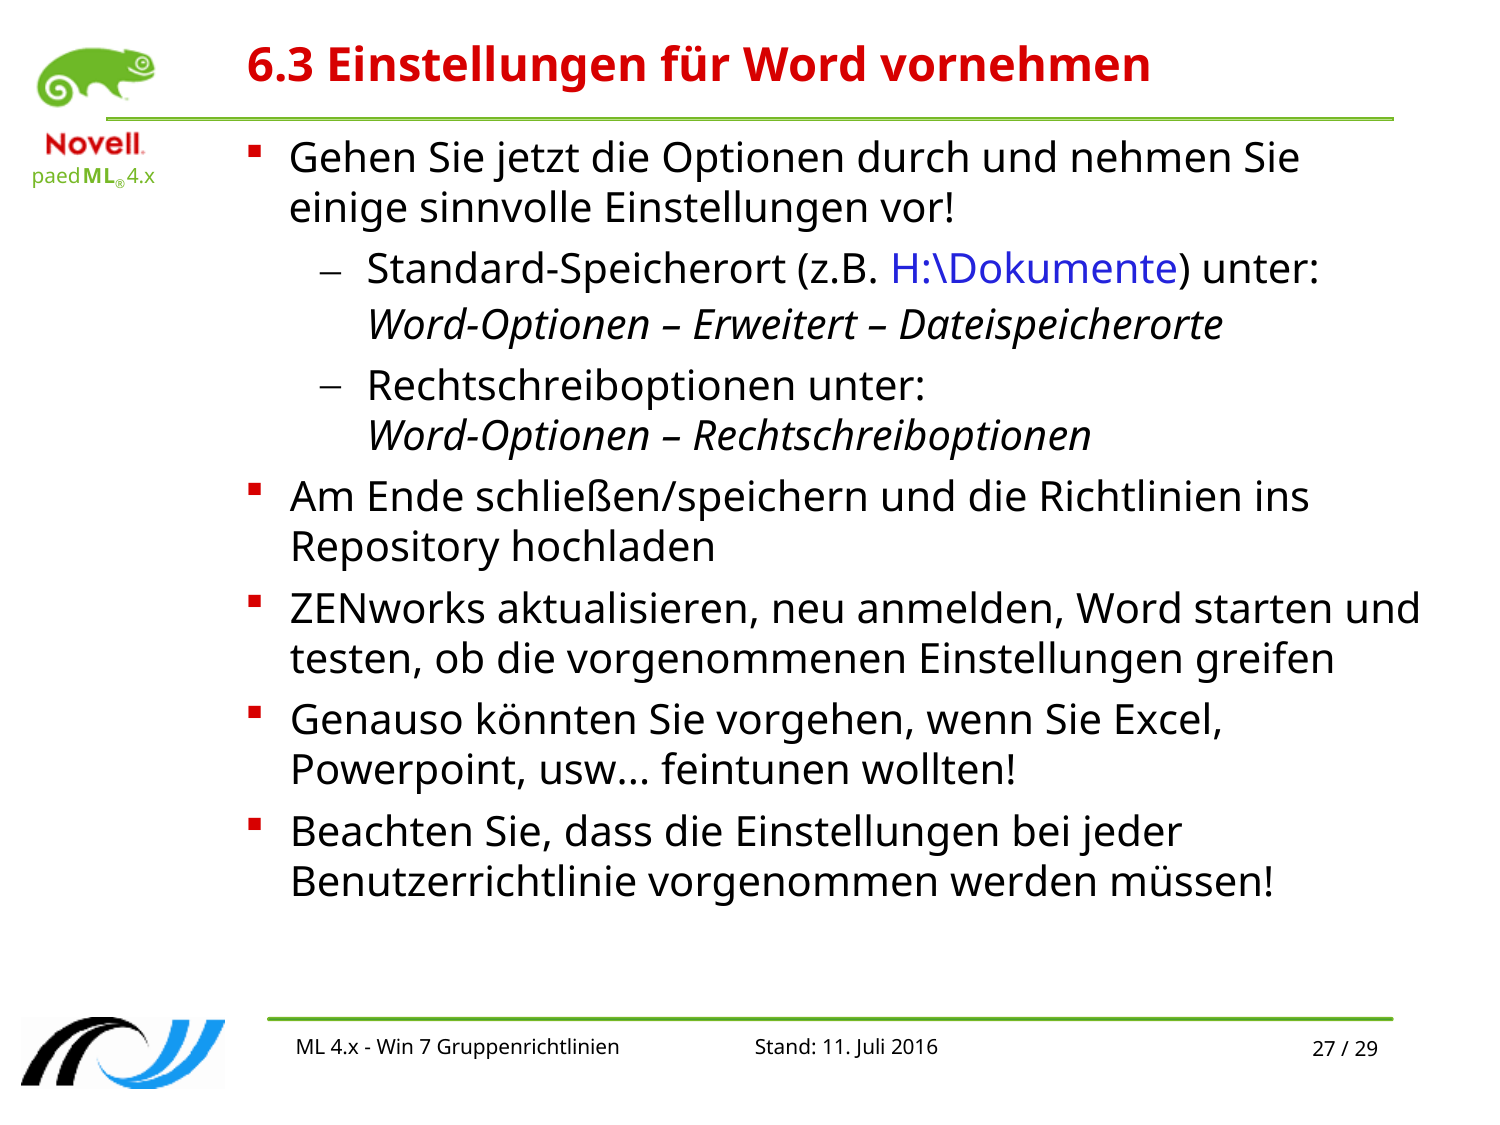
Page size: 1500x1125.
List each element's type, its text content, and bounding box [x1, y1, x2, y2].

picture [21, 1017, 225, 1089]
picture [24, 32, 167, 175]
title 6.3 Einstellungen für Word vornehmen [232, 0, 1418, 123]
list Gehen Sie jetzt die Optionen durch und nehmen Sie einige sinnvolle Einstellungen vor! Standard-Speicherort (z.B. H:\Dokumente) unter: Word-Optionen – Erweitert – Dateispeicherorte Rechtschreiboptionen unter: Word-Optionen – Rechtschreiboptionen Am Ende schließen/speichern und die Richtlinien ins Repository hochladen ZENworks aktualisieren, neu anmelden, Word starten und testen, ob die vorgenommenen Einstellungen greifen Genauso könnten Sie vorgehen, wenn Sie Excel, Powerpoint, usw... feintunen wollten! Beachten Sie, dass die Einstellungen bei jeder Benutzerrichtlinie vorgenommen werden müssen! [230, 123, 1441, 1094]
